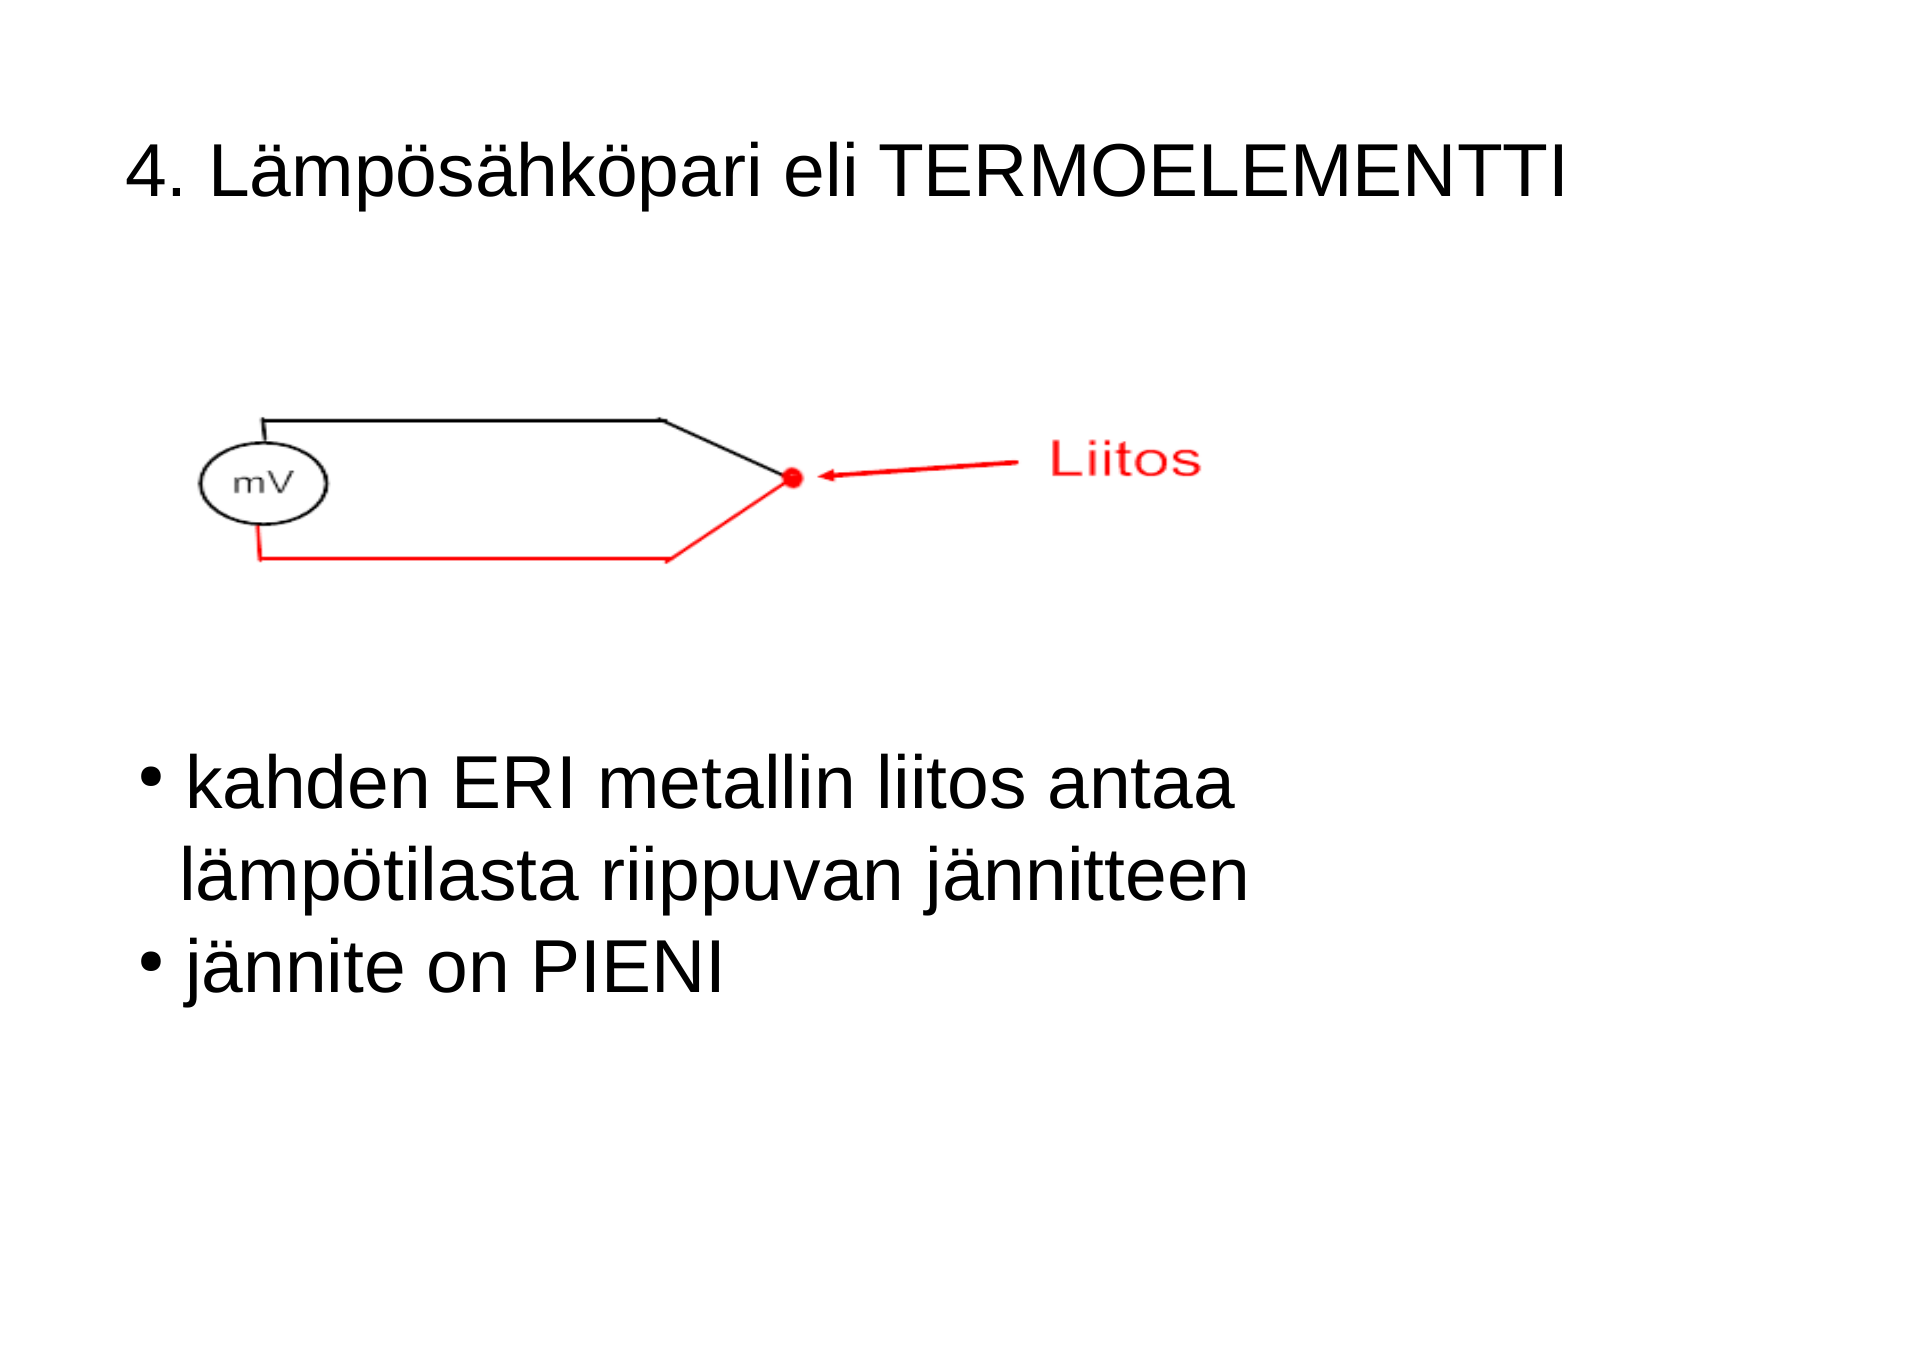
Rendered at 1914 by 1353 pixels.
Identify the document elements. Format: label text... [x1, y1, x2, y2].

text_box kahden ERI metallin liitos antaa lämpötilasta riippuvan jännitteen jännite on PIENI [122, 726, 1586, 1040]
text_box 4. Lämpösähköpari eli TERMOELEMENTTI [110, 114, 1819, 229]
picture [136, 334, 1232, 615]
